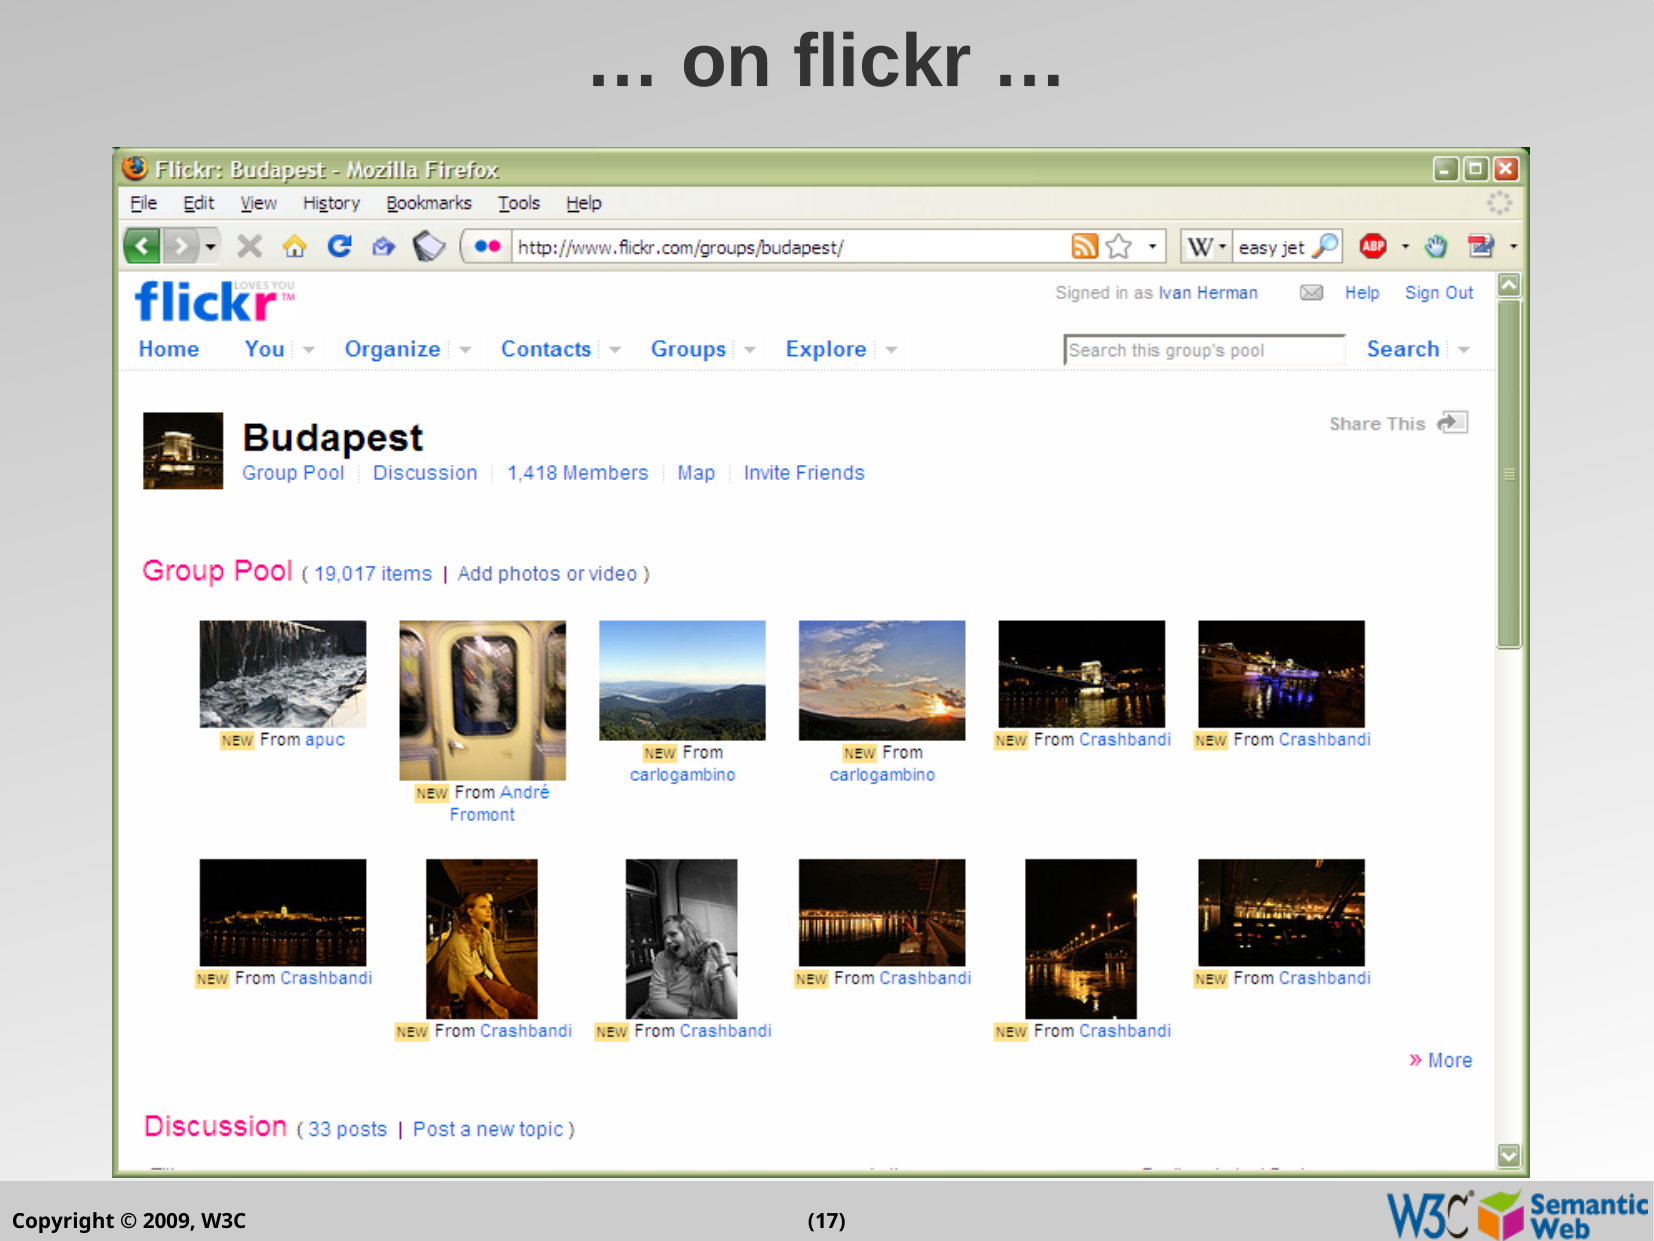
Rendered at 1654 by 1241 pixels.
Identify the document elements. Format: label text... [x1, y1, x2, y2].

title … on flickr … [0, 0, 1654, 119]
picture [112, 147, 1530, 1178]
picture [1387, 1187, 1648, 1241]
